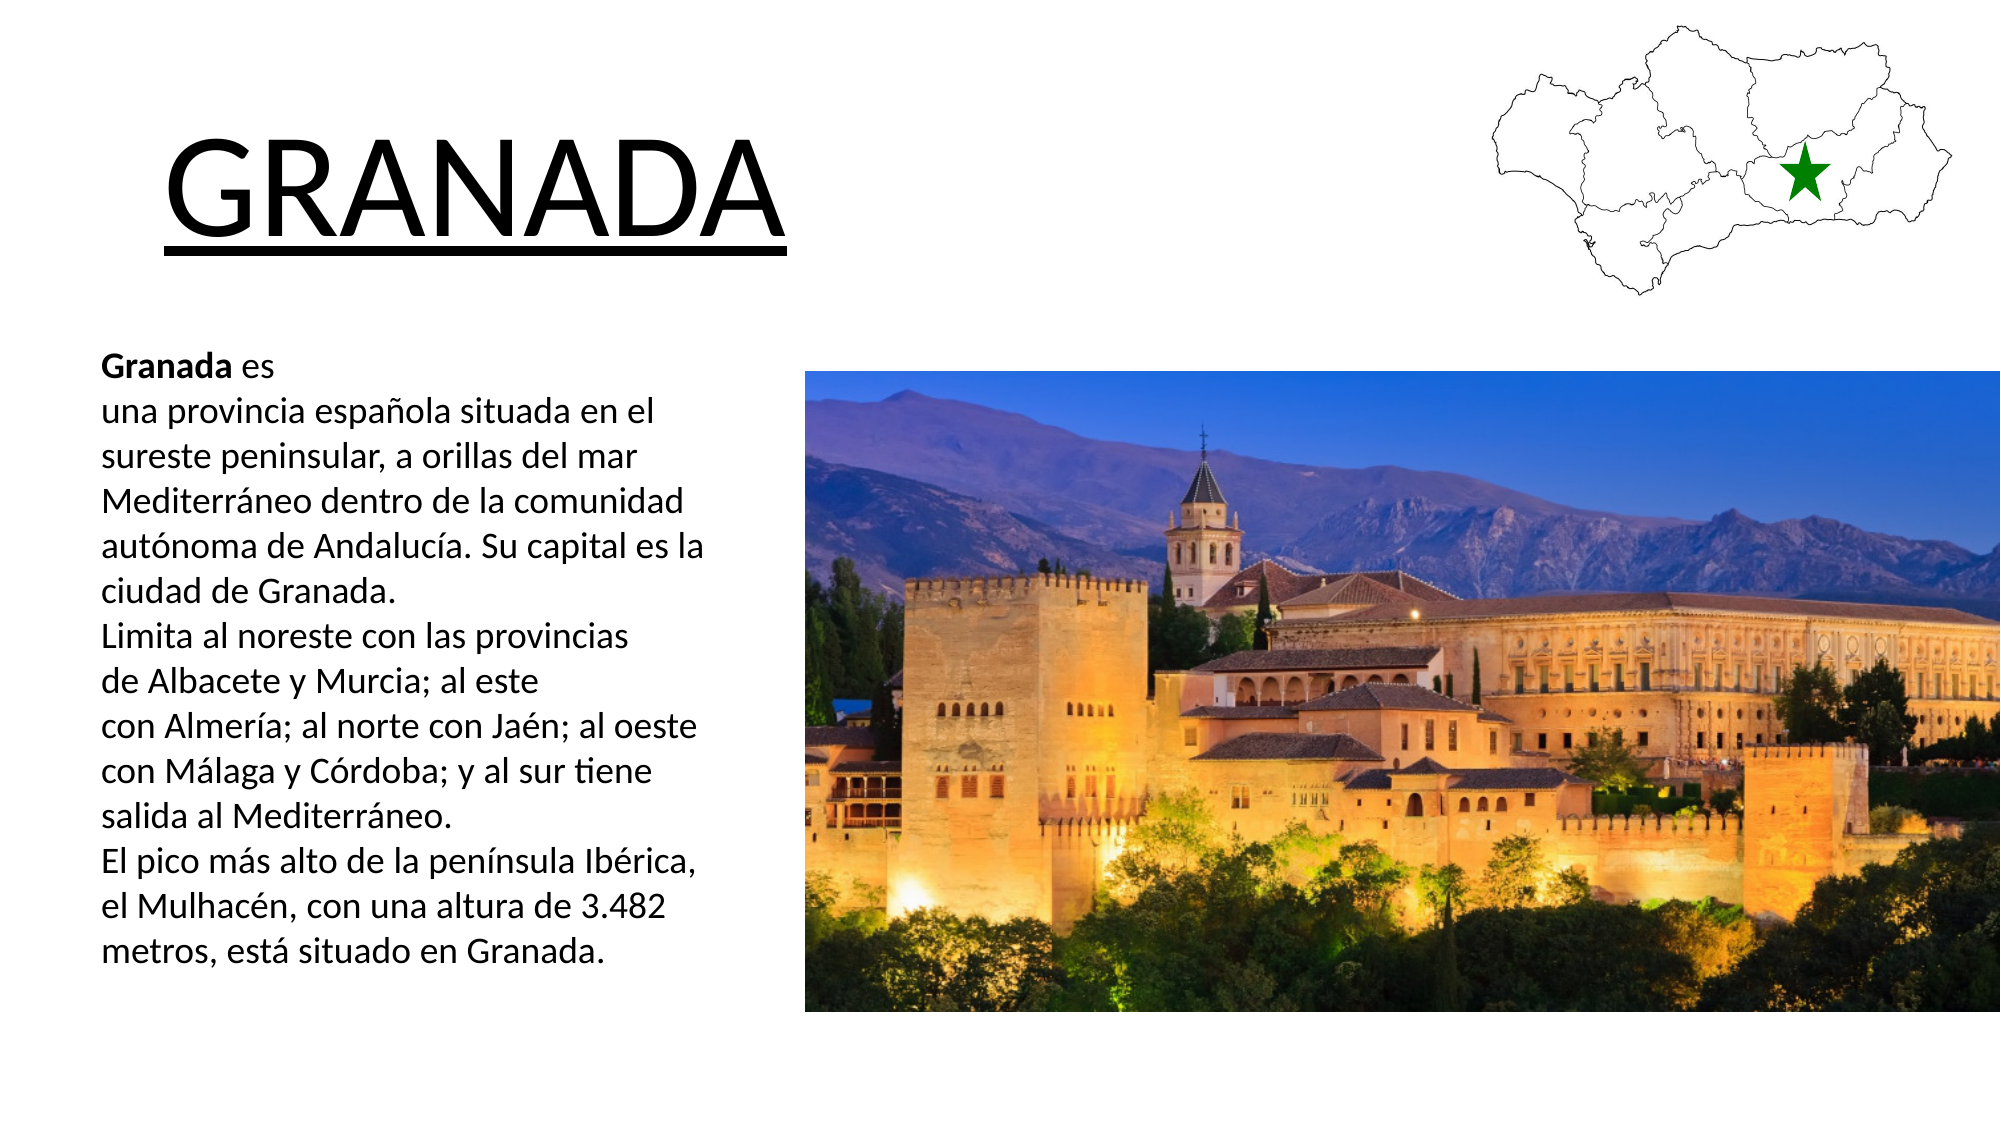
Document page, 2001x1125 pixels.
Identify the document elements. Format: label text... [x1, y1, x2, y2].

text_box Granada es una provincia española situada en el sureste peninsular, a orillas del mar Mediterráneo dentro de la comunidad autónoma de Andalucía. Su capital es la ciudad de Granada. Limita al noreste con las provincias de Albacete y Murcia; al este con Almería; al norte con Jaén; al oeste con Málaga y Córdoba; y al sur tiene salida al Mediterráneo. El pico más alto de la península Ibérica, el Mulhacén, con una altura de 3.482 metros, está situado en Granada. [86, 333, 748, 979]
picture [1485, 24, 1957, 301]
text_box GRANADA [148, 79, 802, 274]
picture [805, 371, 2000, 1012]
text_box [1779, 140, 1832, 202]
